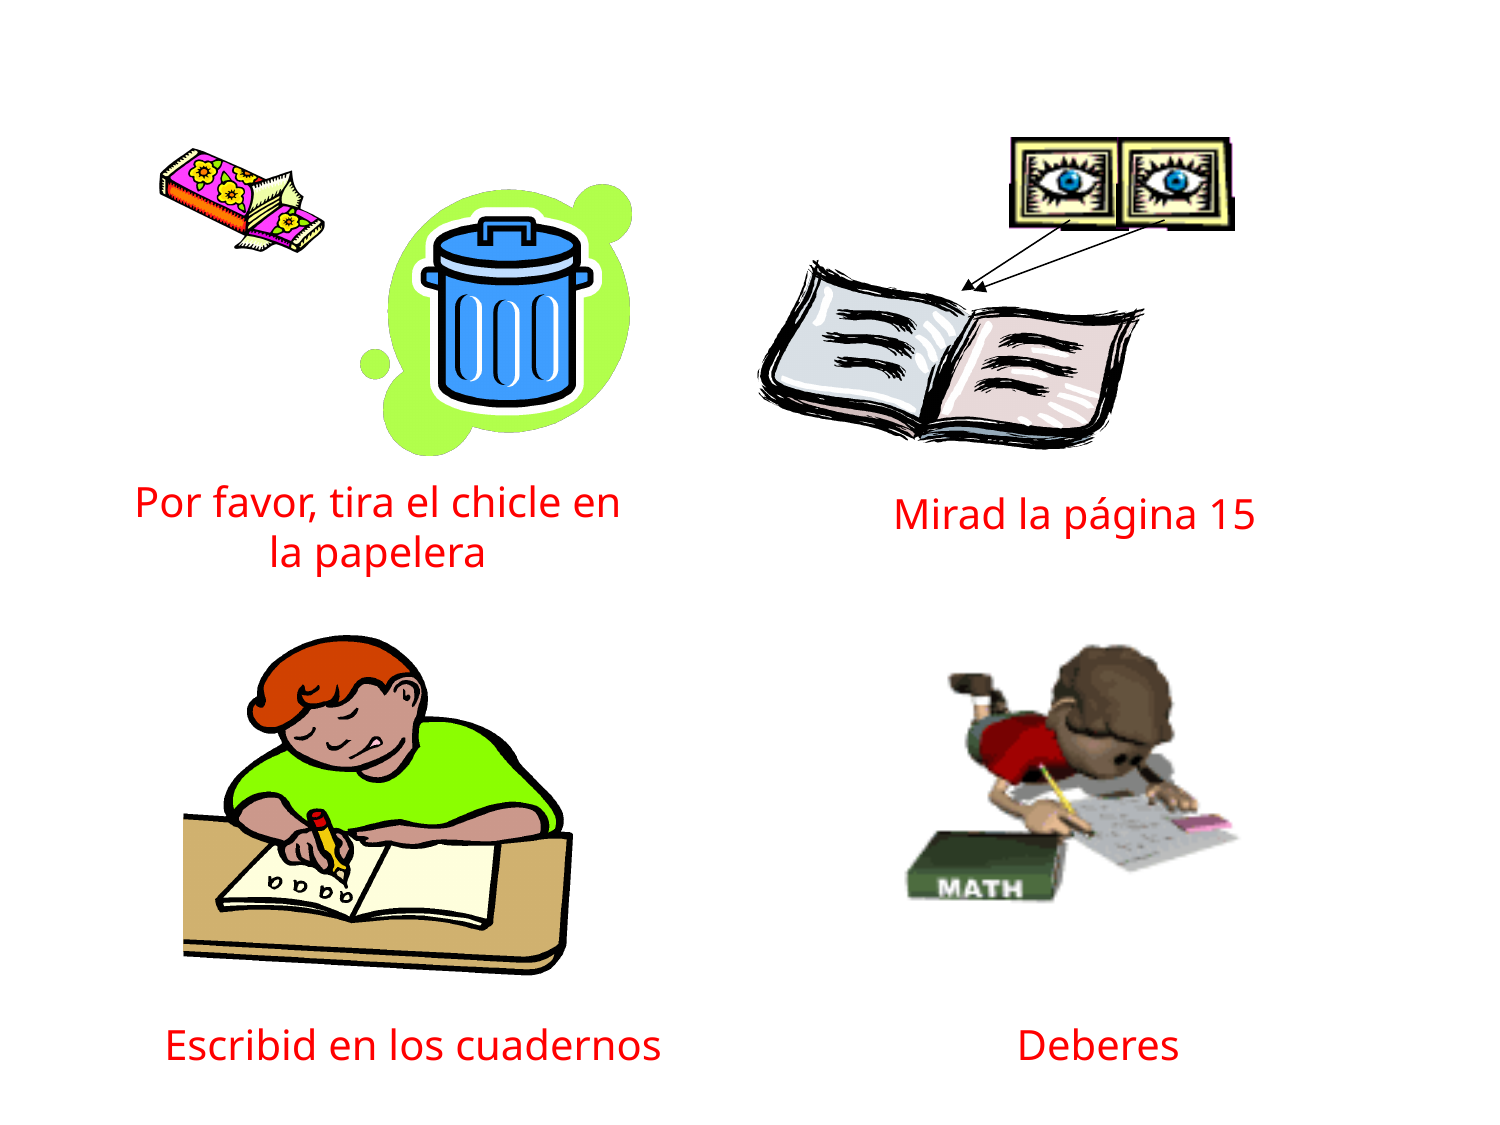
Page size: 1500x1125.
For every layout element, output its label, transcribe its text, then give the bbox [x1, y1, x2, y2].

text_box Mirad la página 15 [820, 479, 1329, 546]
picture [360, 184, 632, 456]
picture [159, 148, 325, 253]
picture [183, 633, 573, 976]
text_box Escribid en los cuadernos [135, 1011, 691, 1077]
text_box Por favor, tira el chicle en la papelera [100, 467, 656, 584]
picture [750, 255, 1152, 454]
text_box Deberes [879, 1011, 1317, 1077]
picture [974, 255, 1065, 288]
picture [903, 597, 1247, 941]
picture [1009, 137, 1235, 231]
